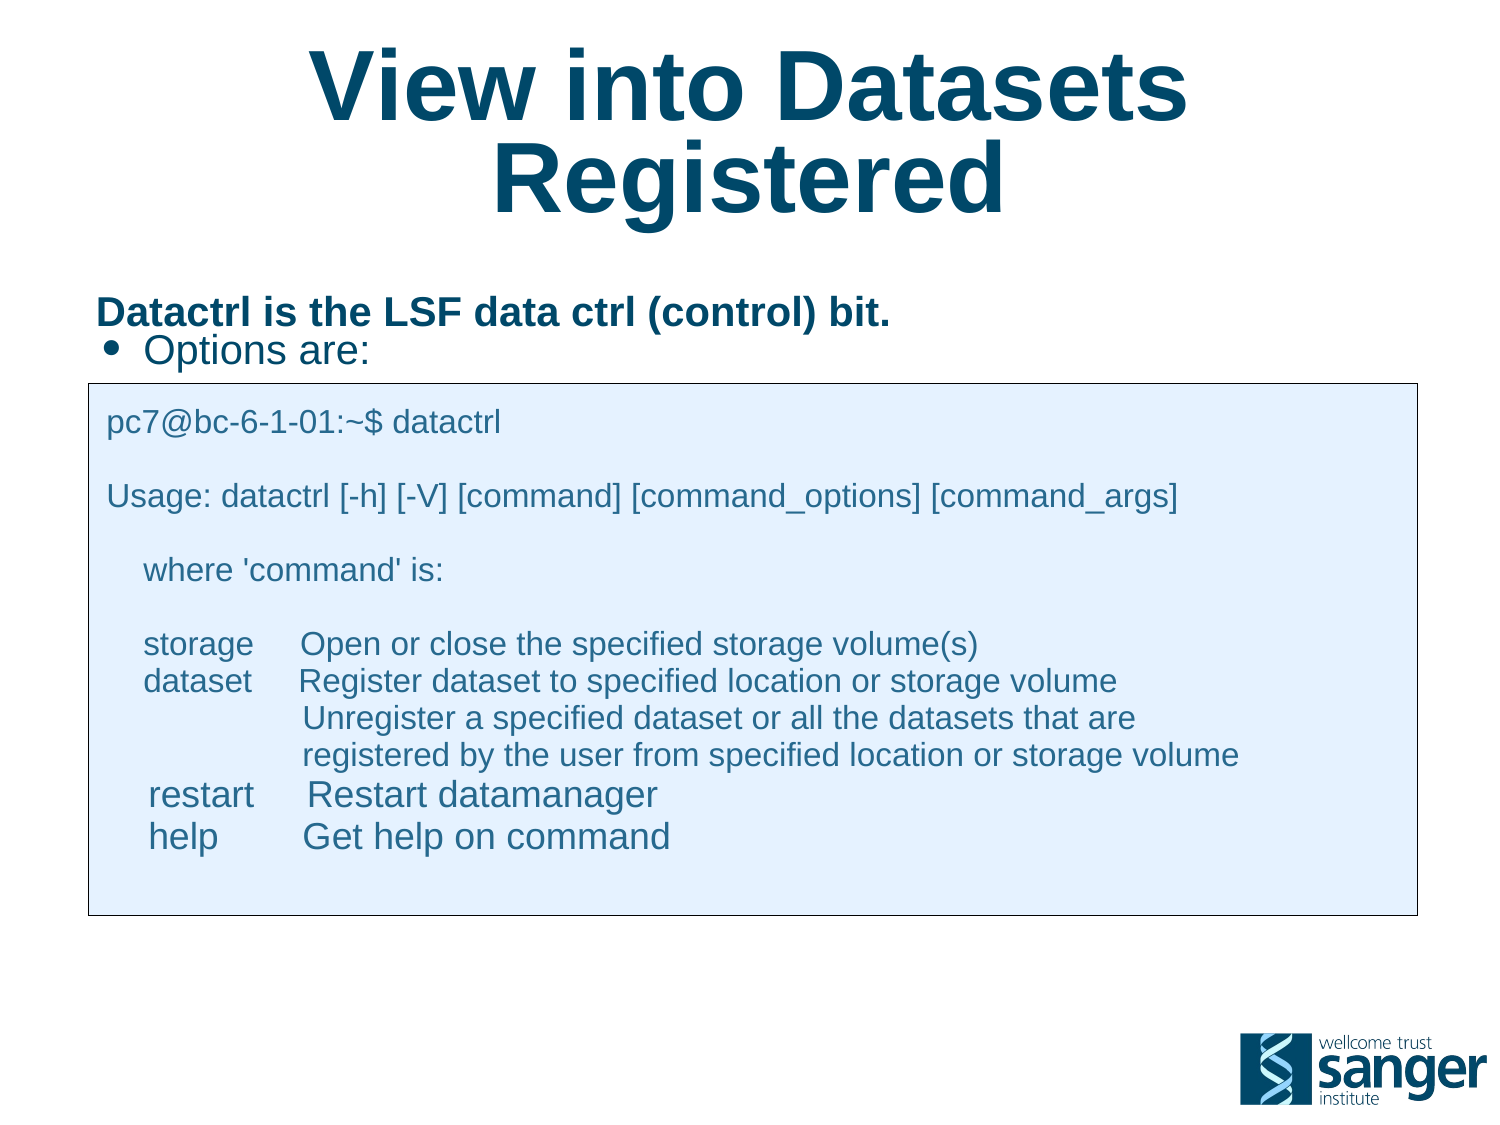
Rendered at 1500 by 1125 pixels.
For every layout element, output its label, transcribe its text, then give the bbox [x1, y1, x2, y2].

picture [1279, 1100, 1291, 1105]
list Datactrl is the LSF data ctrl (control) bit. Options are: [29, 295, 1500, 1100]
title View into Datasets Registered [75, 36, 1425, 242]
text_box [88, 383, 1418, 916]
picture [1312, 1100, 1487, 1105]
